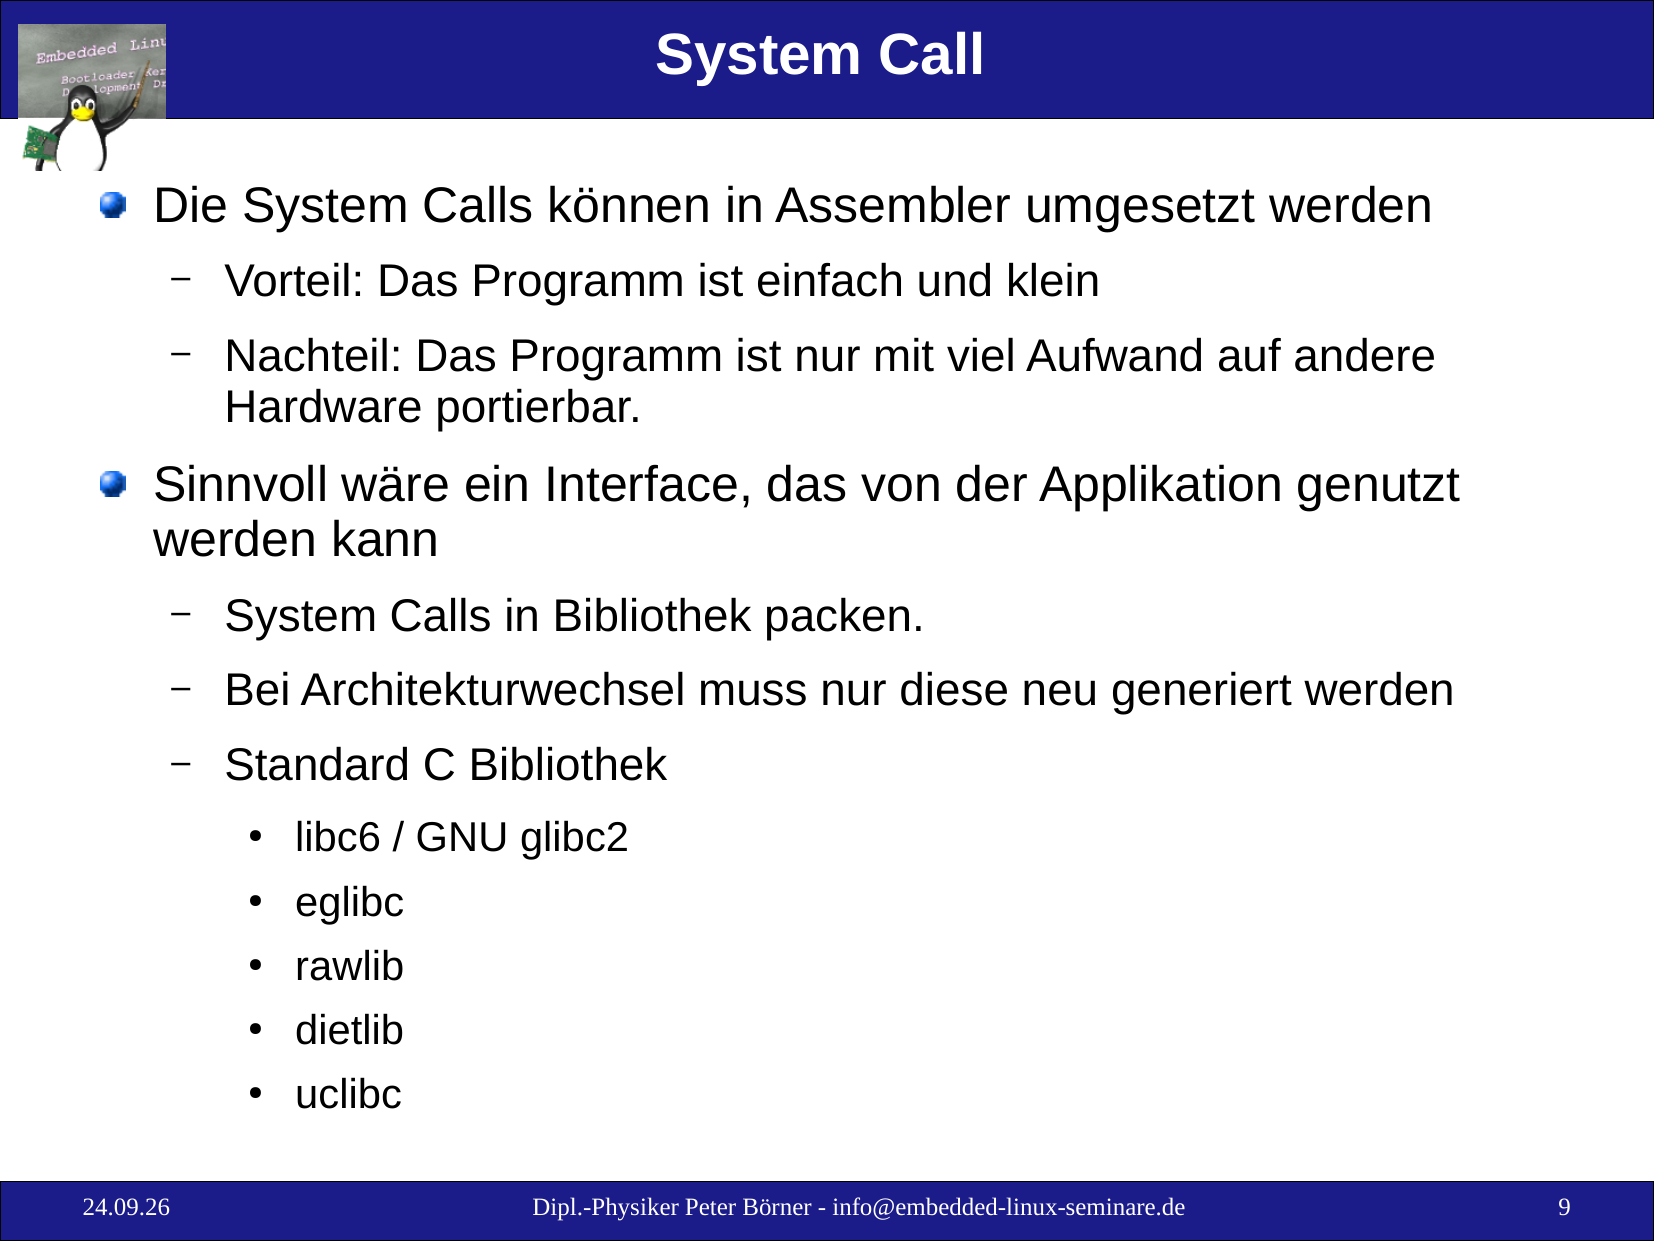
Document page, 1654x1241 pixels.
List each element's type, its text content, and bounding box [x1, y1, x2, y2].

list Die System Calls können in Assembler umgesetzt werden Vorteil: Das Programm ist einfach und klein Nachteil: Das Programm ist nur mit viel Aufwand auf andere Hardware portierbar. Sinnvoll wäre ein Interface, das von der Applikation genutzt werden kann System Calls in Bibliothek packen. Bei Architekturwechsel muss nur diese neu generiert werden Standard C Bibliothek libc6 / GNU glibc2 eglibc rawlib dietlib uclibc [82, 177, 1571, 1144]
title System Call [76, 19, 1565, 89]
picture [18, 24, 166, 171]
